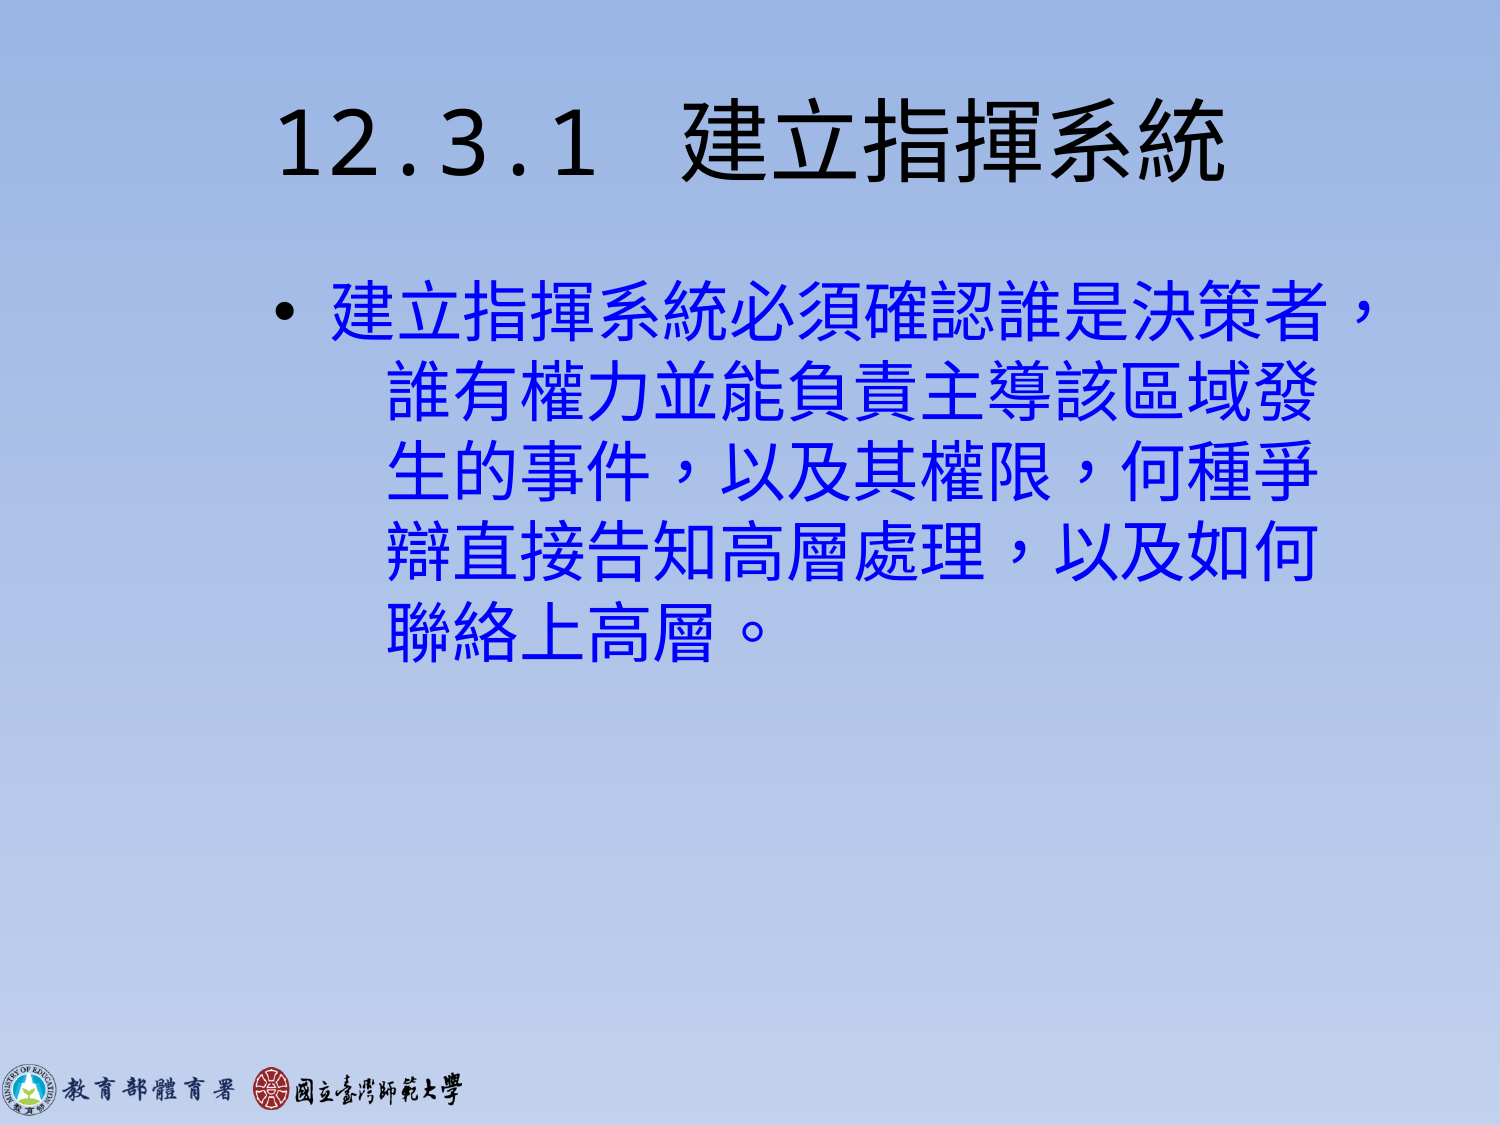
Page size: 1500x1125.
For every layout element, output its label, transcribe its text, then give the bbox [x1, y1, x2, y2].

title 12.3.1 建立指揮系統 [75, 45, 1426, 233]
list 建立指揮系統必須確認誰是決策者，誰有權力並能負責主導該區域發生的事件，以及其權限，何種爭辯直接告知高層處理，以及如何聯絡上高層。 [258, 262, 1349, 1005]
